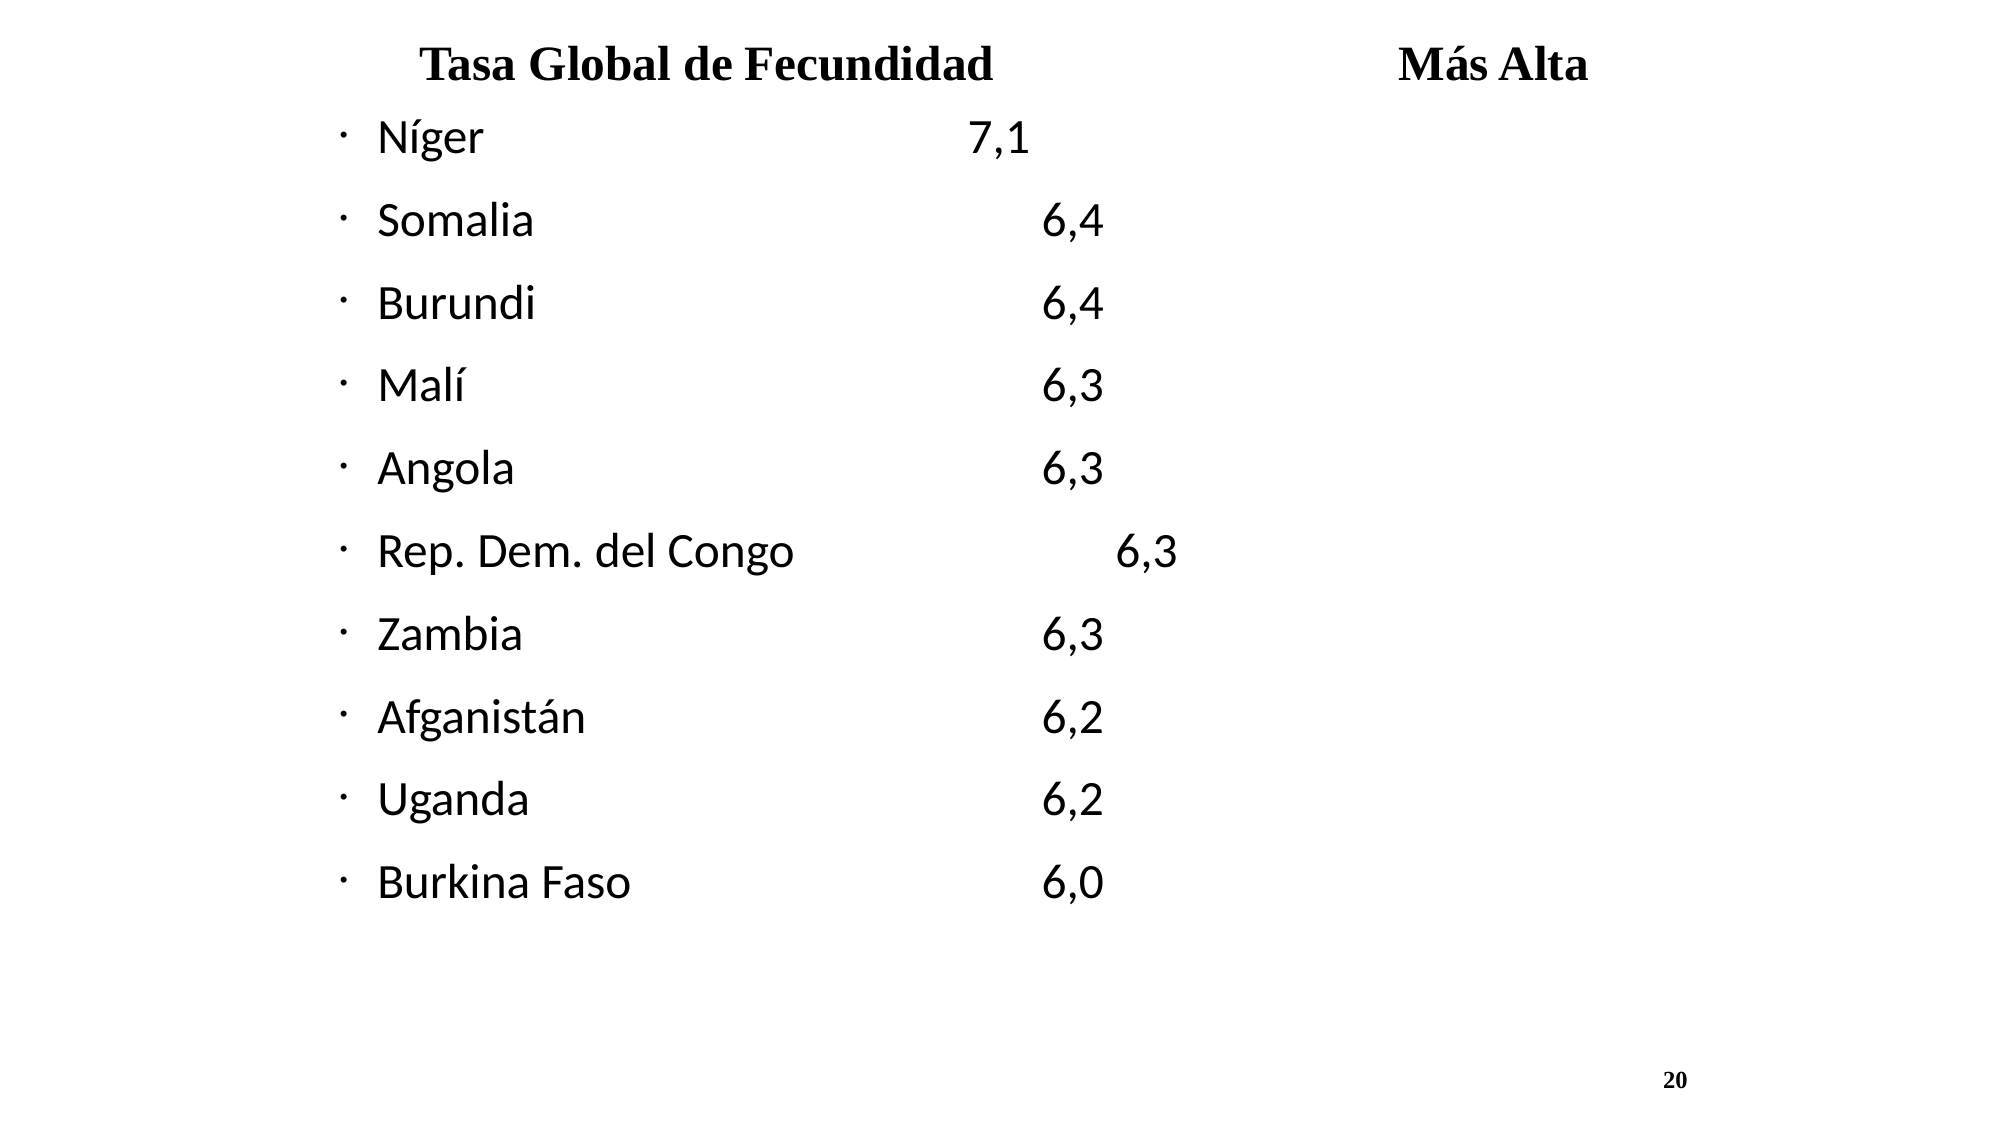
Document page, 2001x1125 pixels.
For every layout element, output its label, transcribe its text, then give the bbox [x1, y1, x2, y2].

slide_number <número> [1648, 1056, 1709, 1125]
list Níger 7,1 Somalia 6,4 Burundi 6,4 Malí 6,3 Angola 6,3 Rep. Dem. del Congo 6,3 Zambia 6,3 Afganistán 6,2 Uganda 6,2 Burkina Faso 6,0 [324, 103, 1675, 1006]
text_box Tasa Global de Fecundidad Más Alta [311, 23, 1699, 98]
